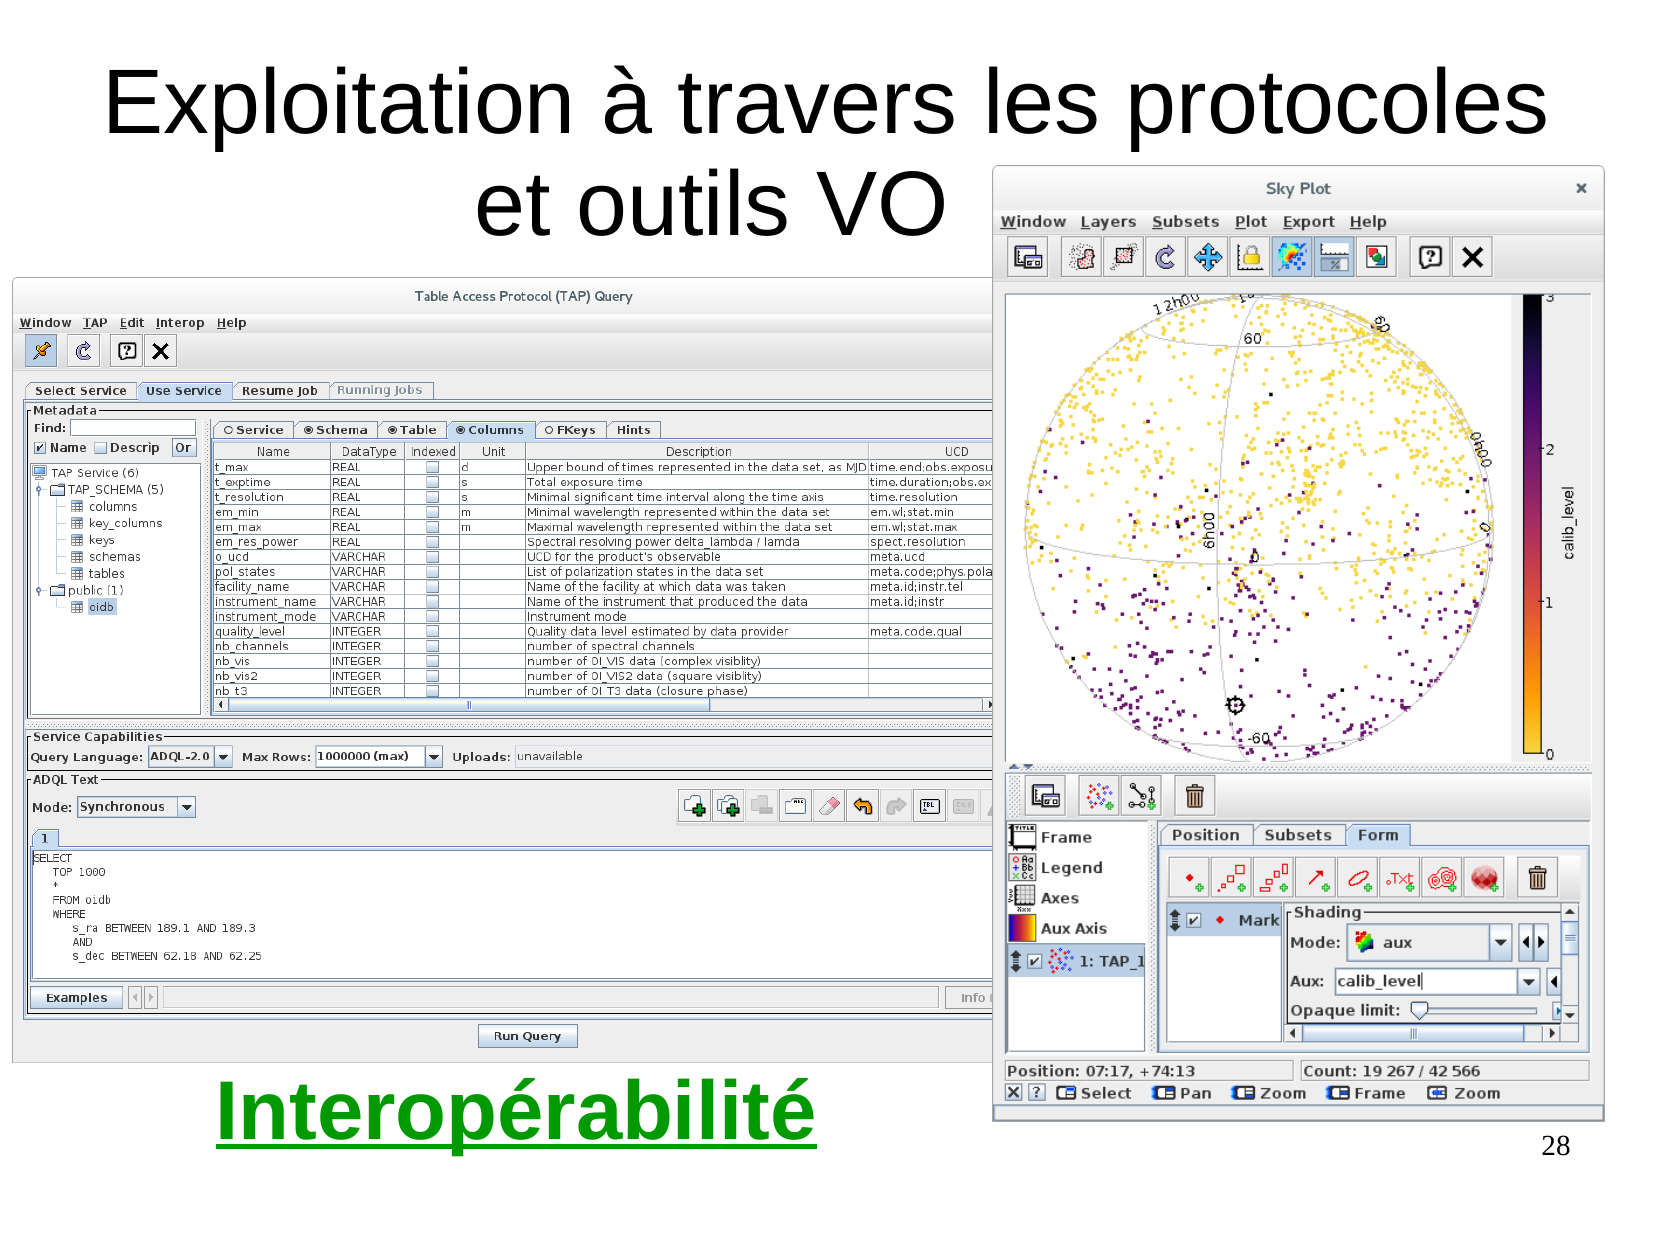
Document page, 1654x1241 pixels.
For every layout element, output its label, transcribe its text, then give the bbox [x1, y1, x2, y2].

picture [12, 165, 1605, 1123]
title Exploitation à travers les protocoles et outils VO [82, 49, 1571, 257]
text_box Interopérabilité [200, 1057, 832, 1165]
